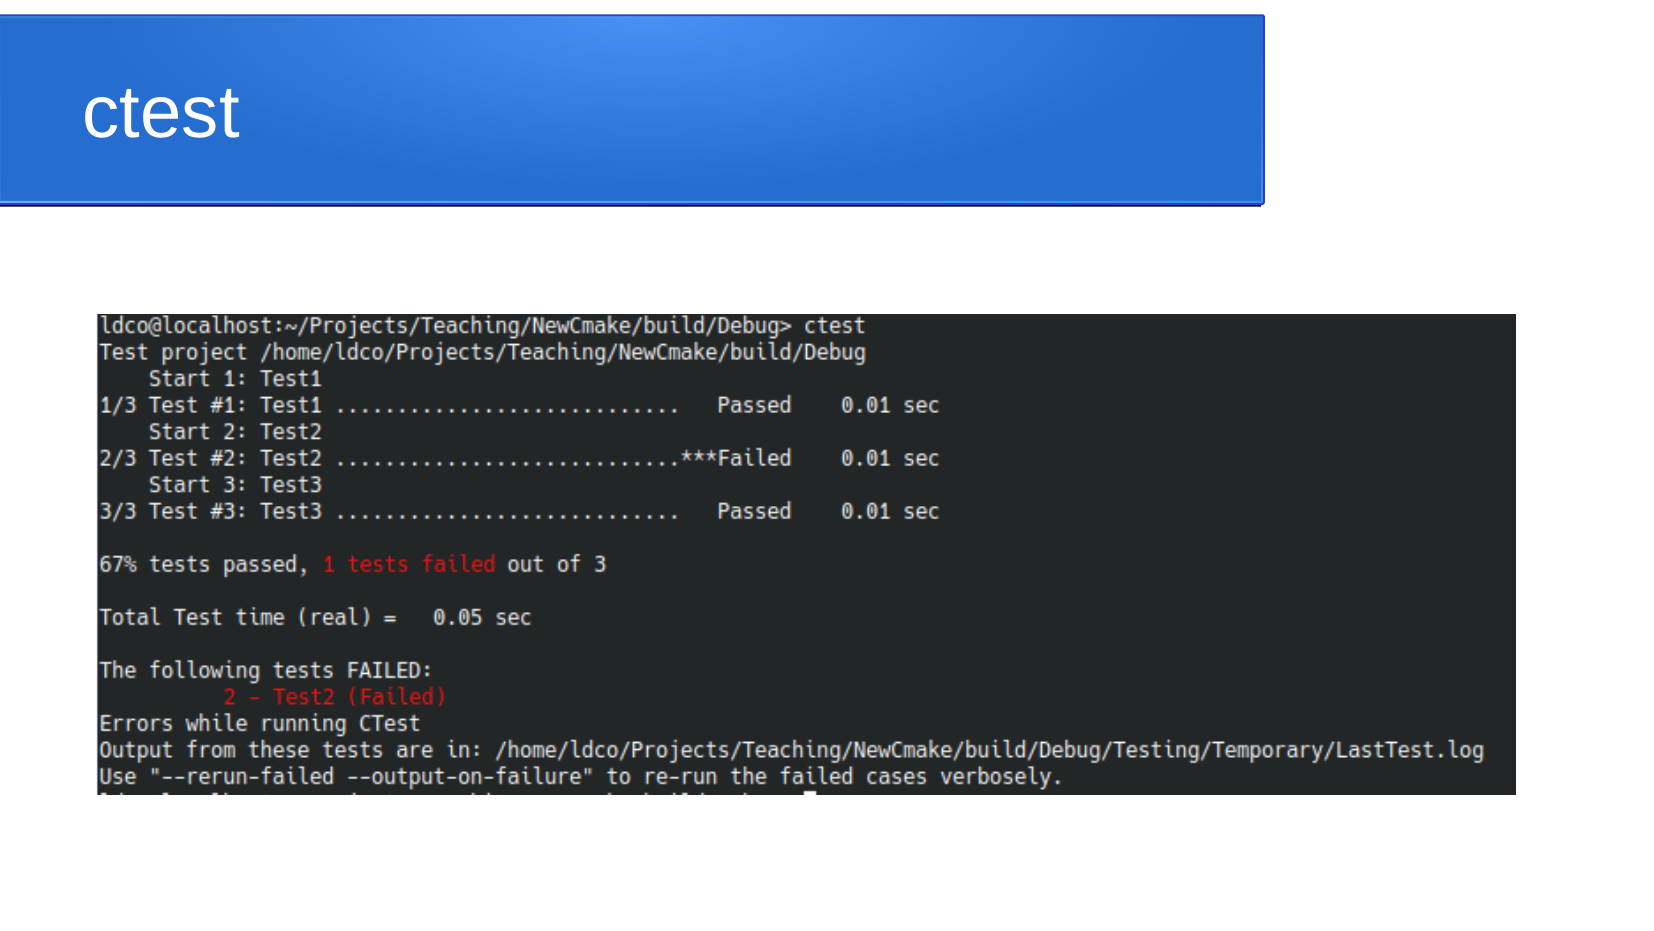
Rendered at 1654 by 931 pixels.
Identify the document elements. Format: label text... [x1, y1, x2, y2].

title ctest [82, 29, 1235, 196]
picture [96, 314, 1516, 796]
